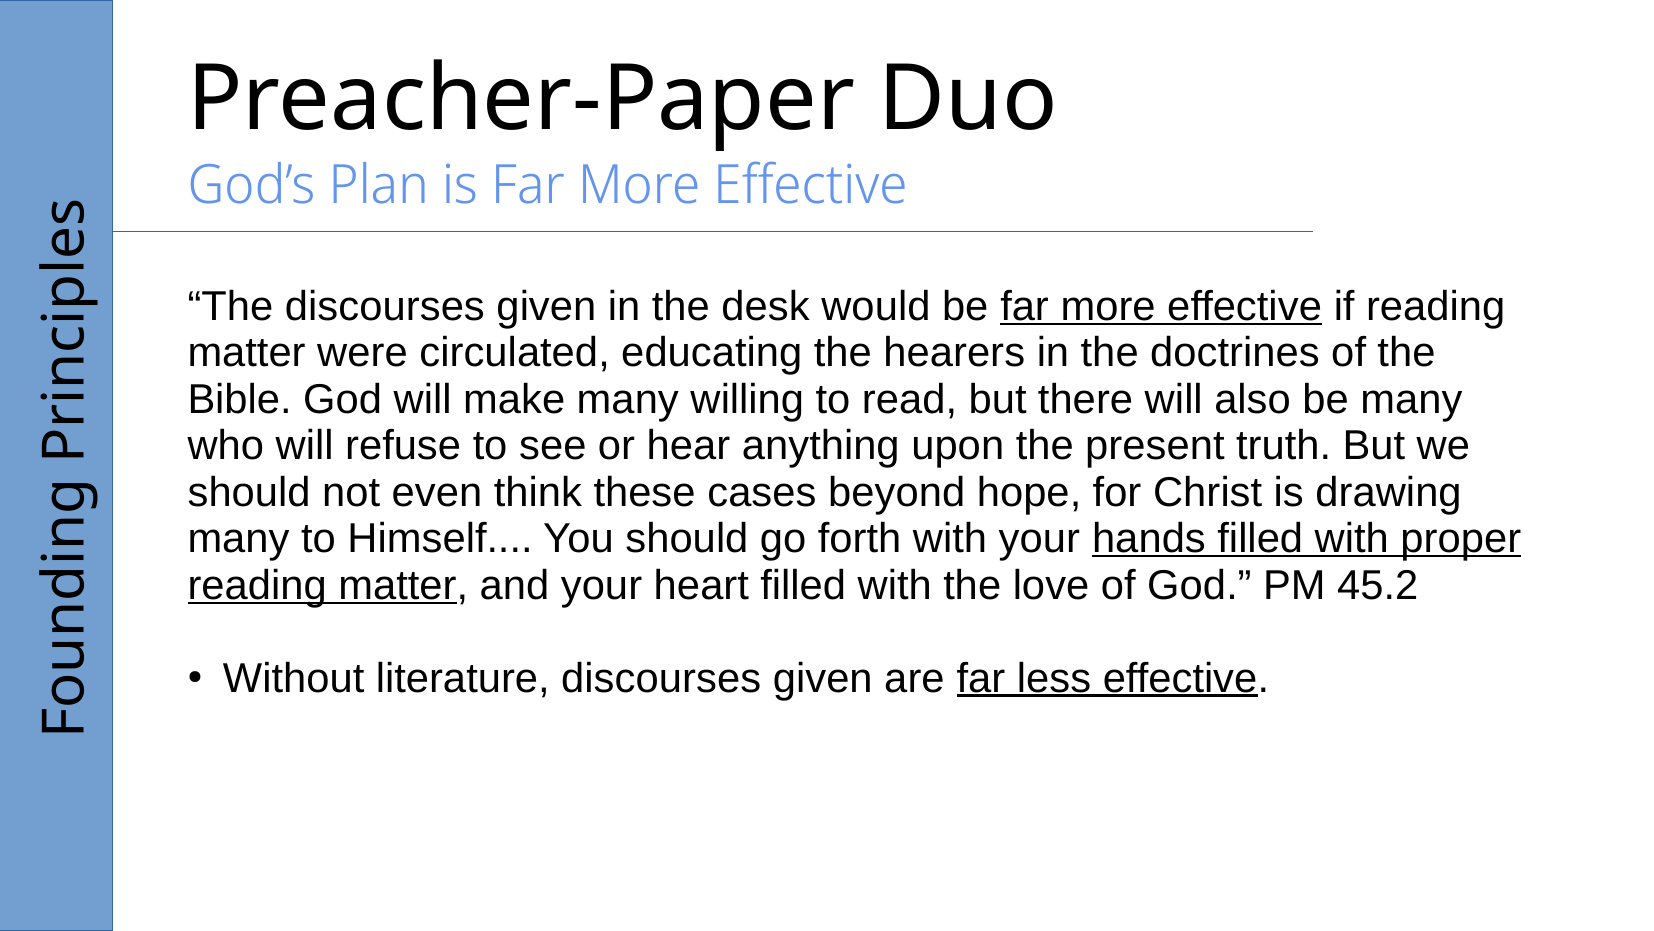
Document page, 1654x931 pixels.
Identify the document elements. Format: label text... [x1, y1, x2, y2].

subtitle “The discourses given in the desk would be far more effective if reading matter were circulated, educating the hearers in the doctrines of the Bible. God will make many willing to read, but there will also be many who will refuse to see or hear anything upon the present truth. But we should not even think these cases beyond hope, for Christ is drawing many to Himself.... You should go forth with your hands filled with proper reading matter, and your heart filled with the love of God.” PM 45.2 Without literature, discourses given are far less effective. [187, 282, 1538, 887]
title Preacher-Paper Duo [187, 33, 1571, 125]
text_box [0, 0, 113, 931]
title God’s Plan is Far More Effective [187, 125, 1571, 239]
text_box Founding Principles [13, 37, 105, 901]
